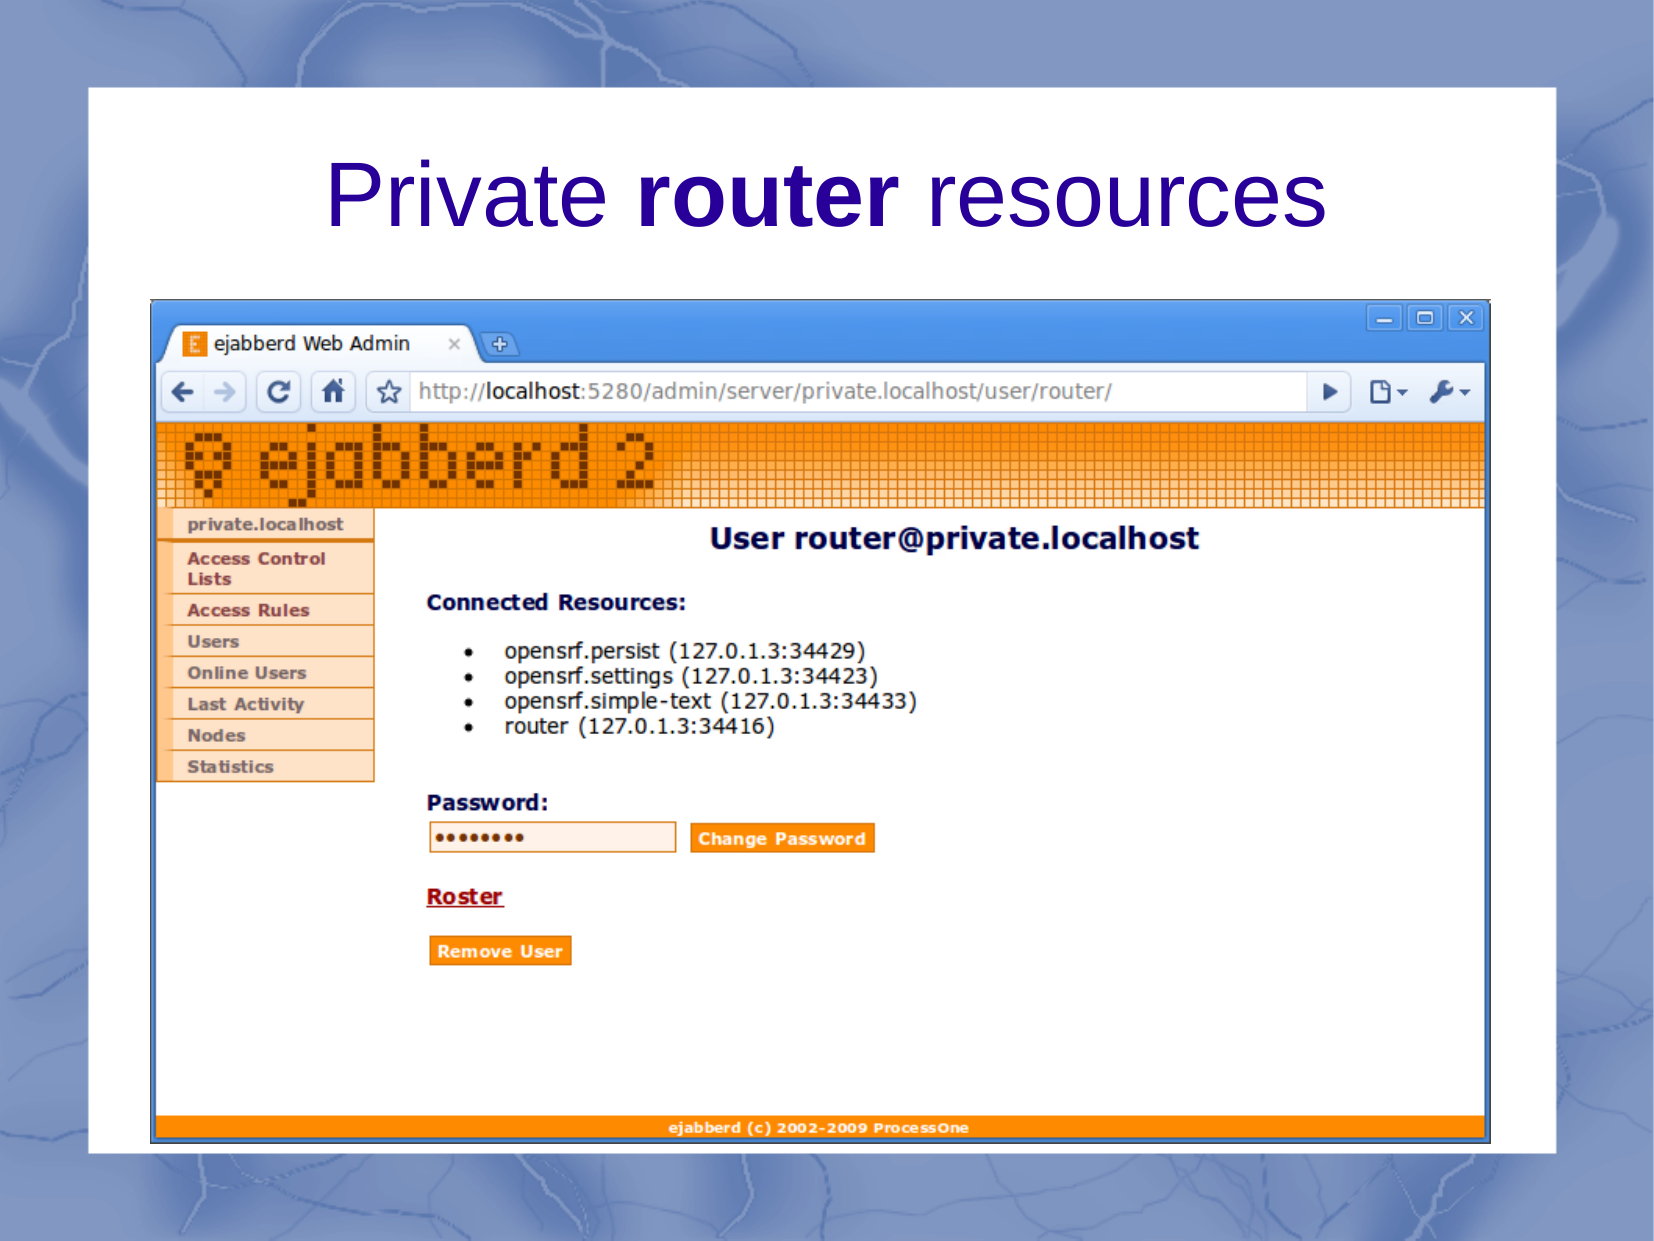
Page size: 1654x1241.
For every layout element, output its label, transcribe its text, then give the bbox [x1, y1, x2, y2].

picture [0, 0, 1654, 1241]
title Private router resources [118, 90, 1536, 298]
